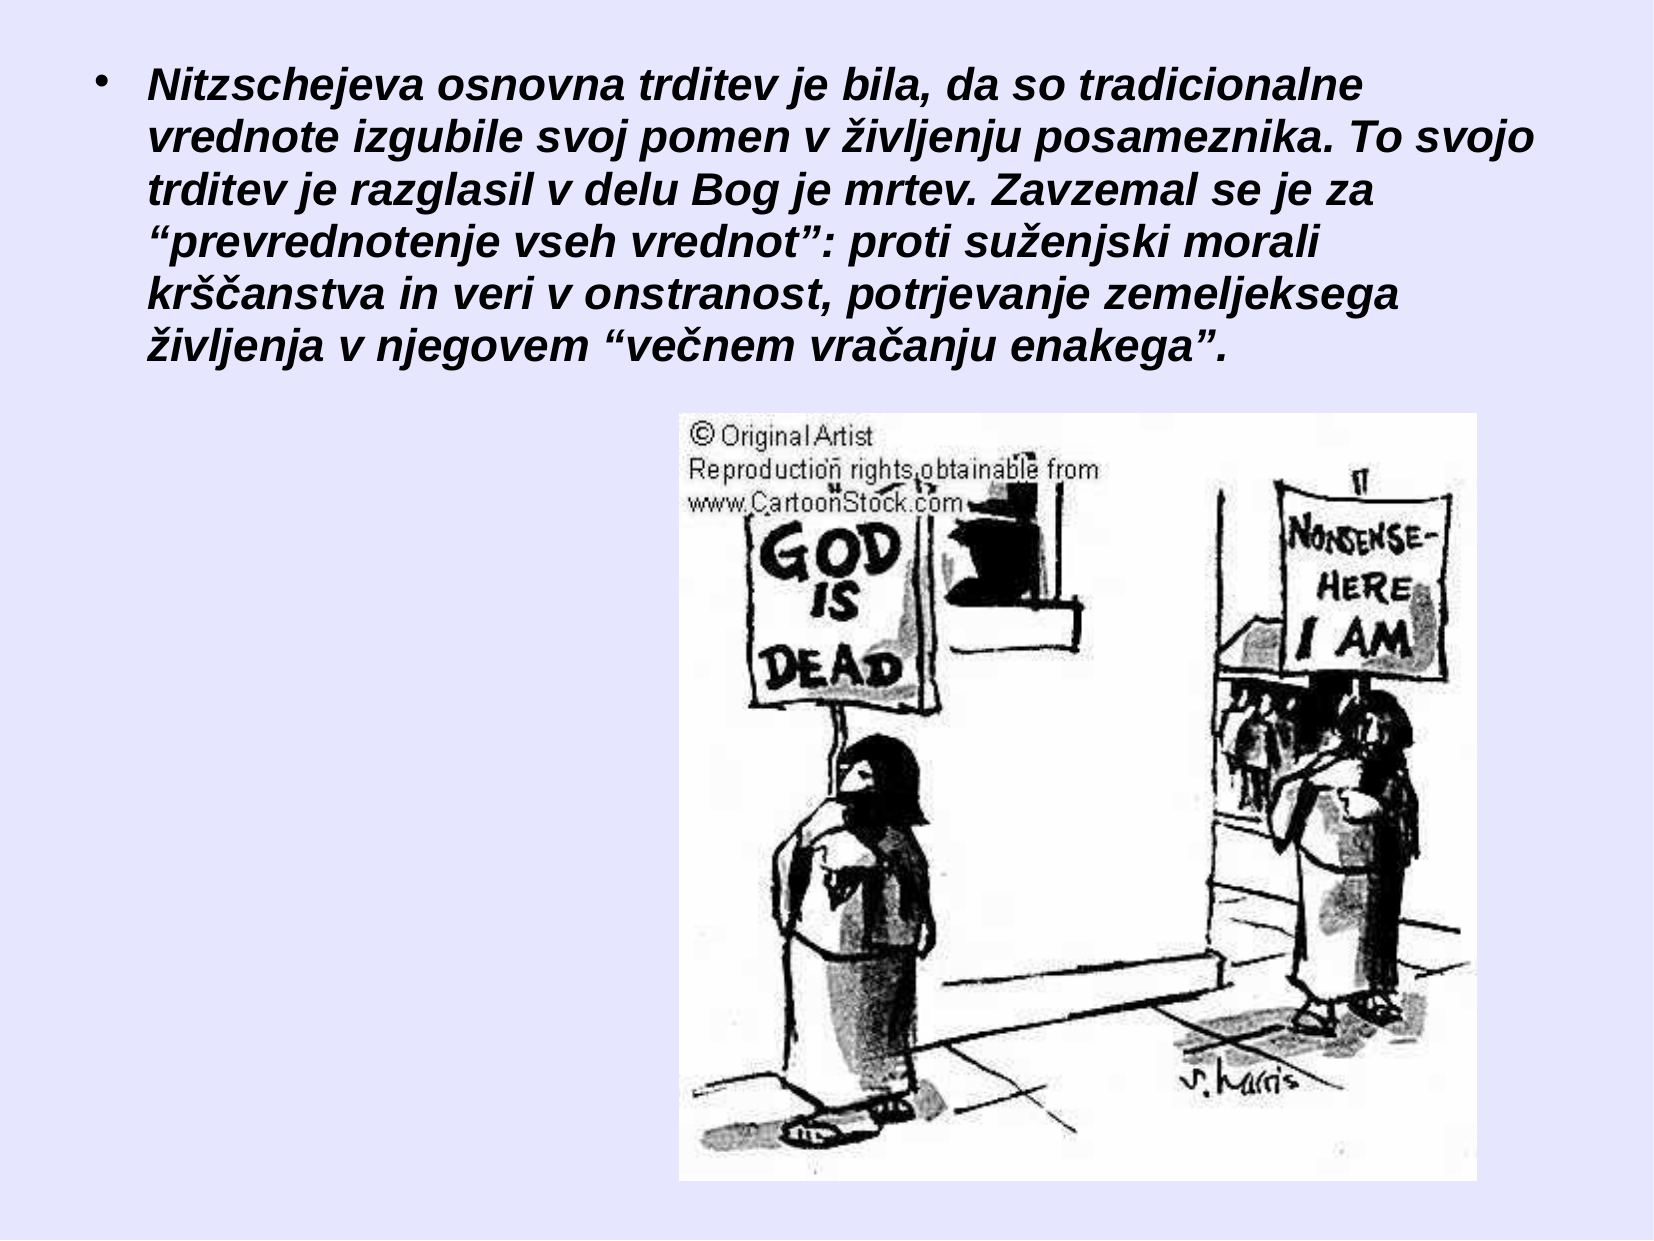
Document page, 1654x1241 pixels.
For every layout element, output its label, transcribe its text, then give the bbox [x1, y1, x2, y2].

text_box Nitzschejeva osnovna trditev je bila, da so tradicionalne vrednote izgubile svoj pomen v življenju posameznika. To svojo trditev je razglasil v delu Bog je mrtev. Zavzemal se je za “prevrednotenje vseh vrednot”: proti suženjski morali krščanstva in veri v onstranost, potrjevanje zemeljeksega življenja v njegovem “večnem vračanju enakega”. [76, 59, 1565, 878]
picture [679, 413, 1477, 1181]
